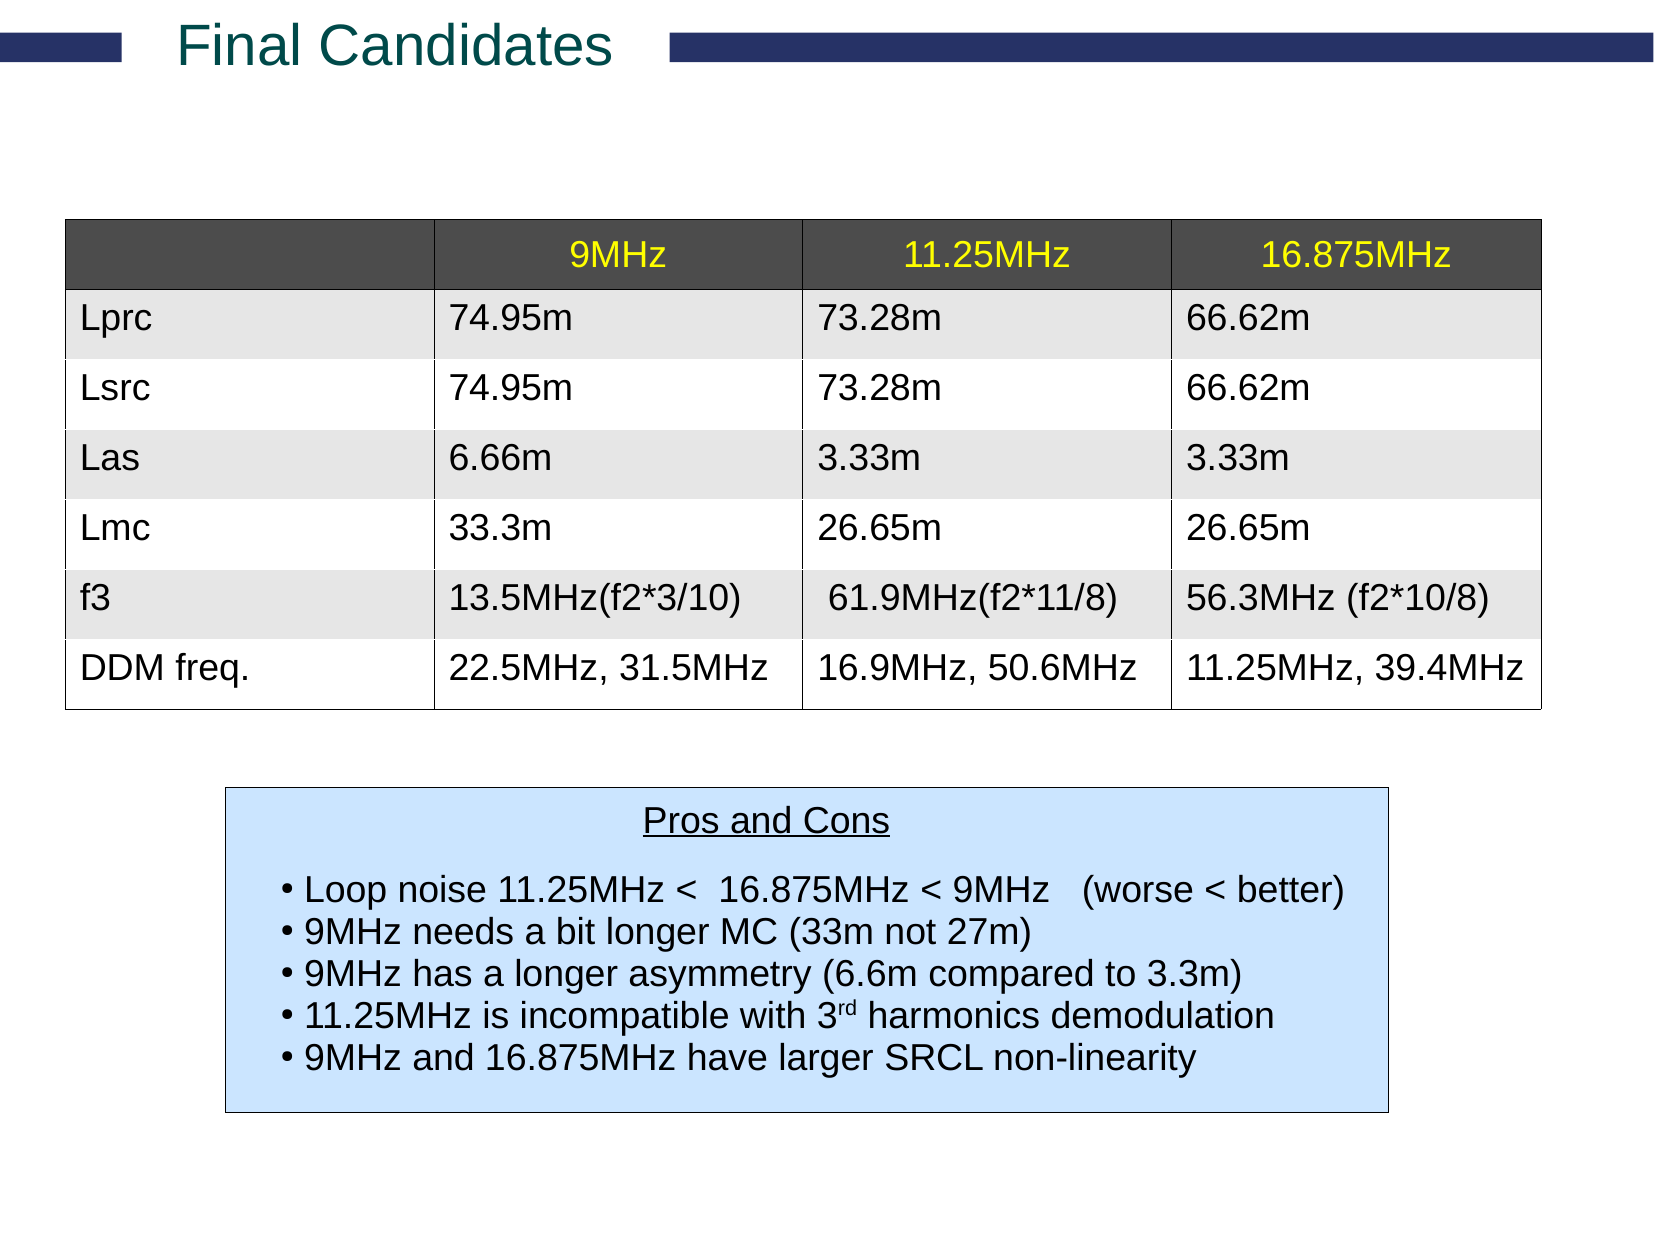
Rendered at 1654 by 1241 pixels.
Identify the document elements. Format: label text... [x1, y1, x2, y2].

table_cell 56.3MHz (f2*10/8) [1172, 570, 1541, 639]
table_cell 3.33m [1172, 430, 1541, 499]
table_cell 22.5MHz, 31.5MHz [435, 640, 802, 709]
table_cell 33.3m [435, 500, 802, 569]
table_cell 13.5MHz(f2*3/10) [435, 570, 802, 639]
title Final Candidates [121, 12, 670, 78]
table_cell Lsrc [66, 360, 434, 429]
table_cell 61.9MHz(f2*11/8) [803, 570, 1171, 639]
table_cell 74.95m [435, 360, 802, 429]
table_cell 26.65m [1172, 500, 1541, 569]
table_cell Lmc [66, 500, 434, 569]
text_box Loop noise 11.25MHz < 16.875MHz < 9MHz (worse < better) 9MHz needs a bit longer MC (33m not 27m) 9MHz has a longer asymmetry (6.6m compared to 3.3m) 11.25MHz is incompatible with 3rd harmonics demodulation 9MHz and 16.875MHz have larger SRCL non-linearity [265, 861, 1361, 1088]
table_header 16.875MHz [1172, 220, 1541, 289]
table_cell 26.65m [803, 500, 1171, 569]
table_cell DDM freq. [66, 640, 434, 709]
table_cell 3.33m [803, 430, 1171, 499]
table_cell 73.28m [803, 360, 1171, 429]
text_box Pros and Cons [627, 791, 906, 849]
table_cell 16.9MHz, 50.6MHz [803, 640, 1171, 709]
text_box [225, 787, 1389, 1113]
table_cell 73.28m [803, 290, 1171, 359]
table_cell 11.25MHz, 39.4MHz [1172, 640, 1541, 709]
table_header [66, 220, 434, 289]
table_cell 74.95m [435, 290, 802, 359]
table_cell 66.62m [1172, 290, 1541, 359]
table_cell f3 [66, 570, 434, 639]
table_cell Las [66, 430, 434, 499]
table_cell Lprc [66, 290, 434, 359]
table_cell 6.66m [435, 430, 802, 499]
table_header 11.25MHz [803, 220, 1171, 289]
table_cell 66.62m [1172, 360, 1541, 429]
table_header 9MHz [435, 220, 802, 289]
